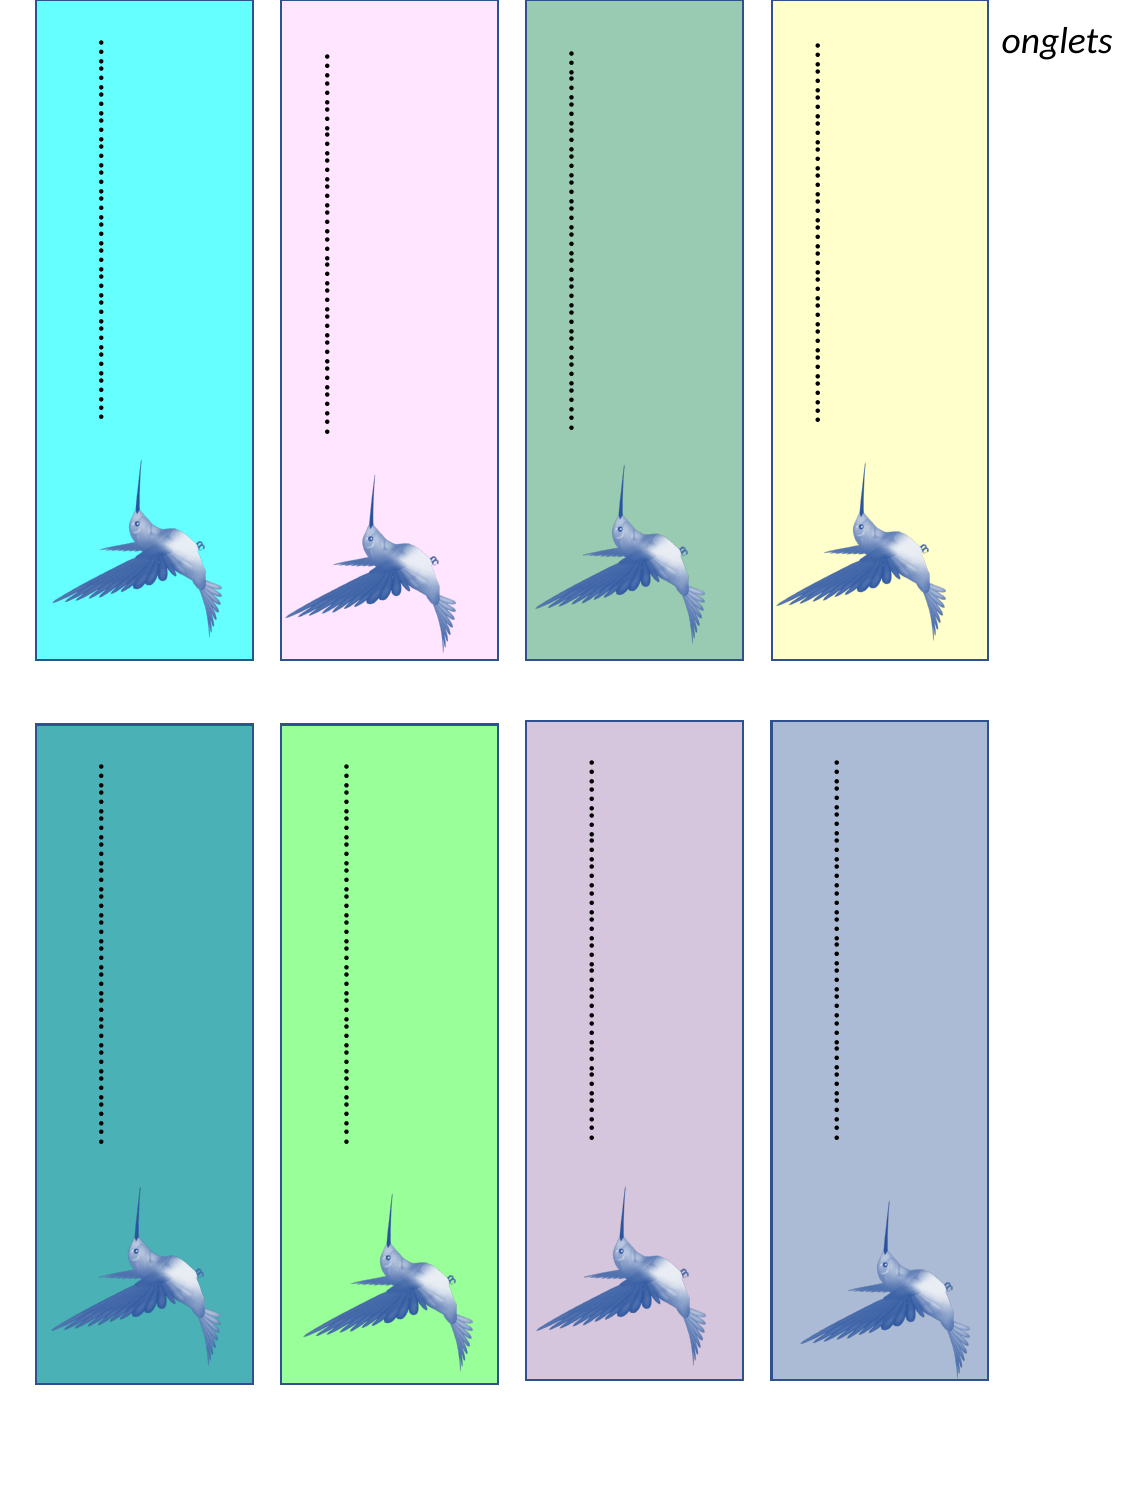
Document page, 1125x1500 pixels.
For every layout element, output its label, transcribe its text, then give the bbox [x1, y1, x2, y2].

text_box …………………………………….. [84, 749, 144, 1162]
text_box [772, 0, 988, 660]
picture [800, 1200, 970, 1379]
text_box [771, 721, 988, 1380]
picture [51, 1186, 221, 1366]
text_box [281, 724, 498, 1384]
text_box …………………………………….. [329, 749, 390, 1162]
picture [776, 462, 946, 642]
text_box …………………………………….. [310, 39, 370, 452]
picture [303, 1193, 473, 1372]
picture [52, 459, 222, 638]
text_box [36, 0, 253, 660]
text_box …………………………………….. [84, 24, 144, 437]
text_box …………………………………….. [801, 27, 861, 441]
picture [535, 464, 705, 644]
picture [285, 474, 456, 653]
text_box …………………………………….. [820, 745, 880, 1158]
text_box …………………………………….. [554, 35, 615, 448]
text_box [36, 724, 253, 1384]
text_box [526, 0, 743, 660]
text_box onglets [987, 9, 1125, 69]
text_box [526, 721, 743, 1380]
text_box …………………………………….. [575, 745, 635, 1158]
text_box [281, 0, 498, 660]
picture [536, 1186, 706, 1366]
